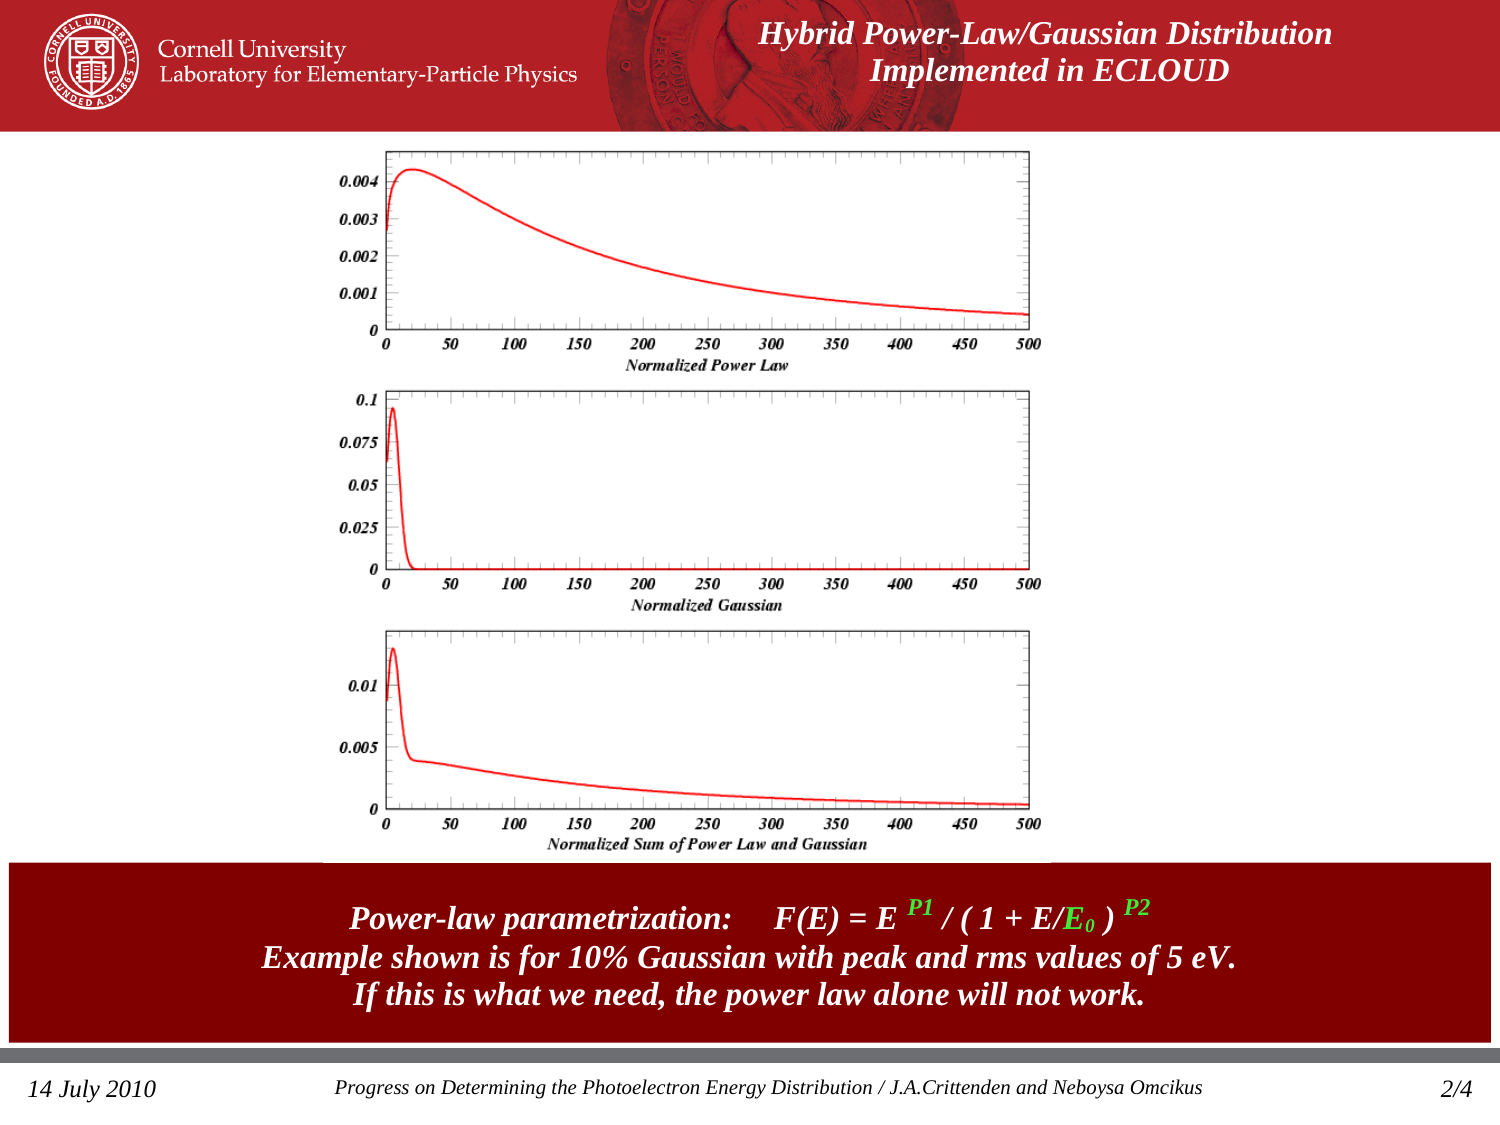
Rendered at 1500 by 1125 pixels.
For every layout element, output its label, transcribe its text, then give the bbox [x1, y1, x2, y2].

picture [0, 0, 1500, 132]
text_box Power-law parametrization: F(E) = E P1 / ( 1 + E/E0 ) P2 Example shown is for 10% Gaussian with peak and rms values of 5 eV. If this is what we need, the power law alone will not work. [8, 862, 1491, 1043]
picture [323, 142, 1051, 863]
text_box Hybrid Power-Law/Gaussian Distribution Implemented in ECLOUD [600, 7, 1500, 158]
